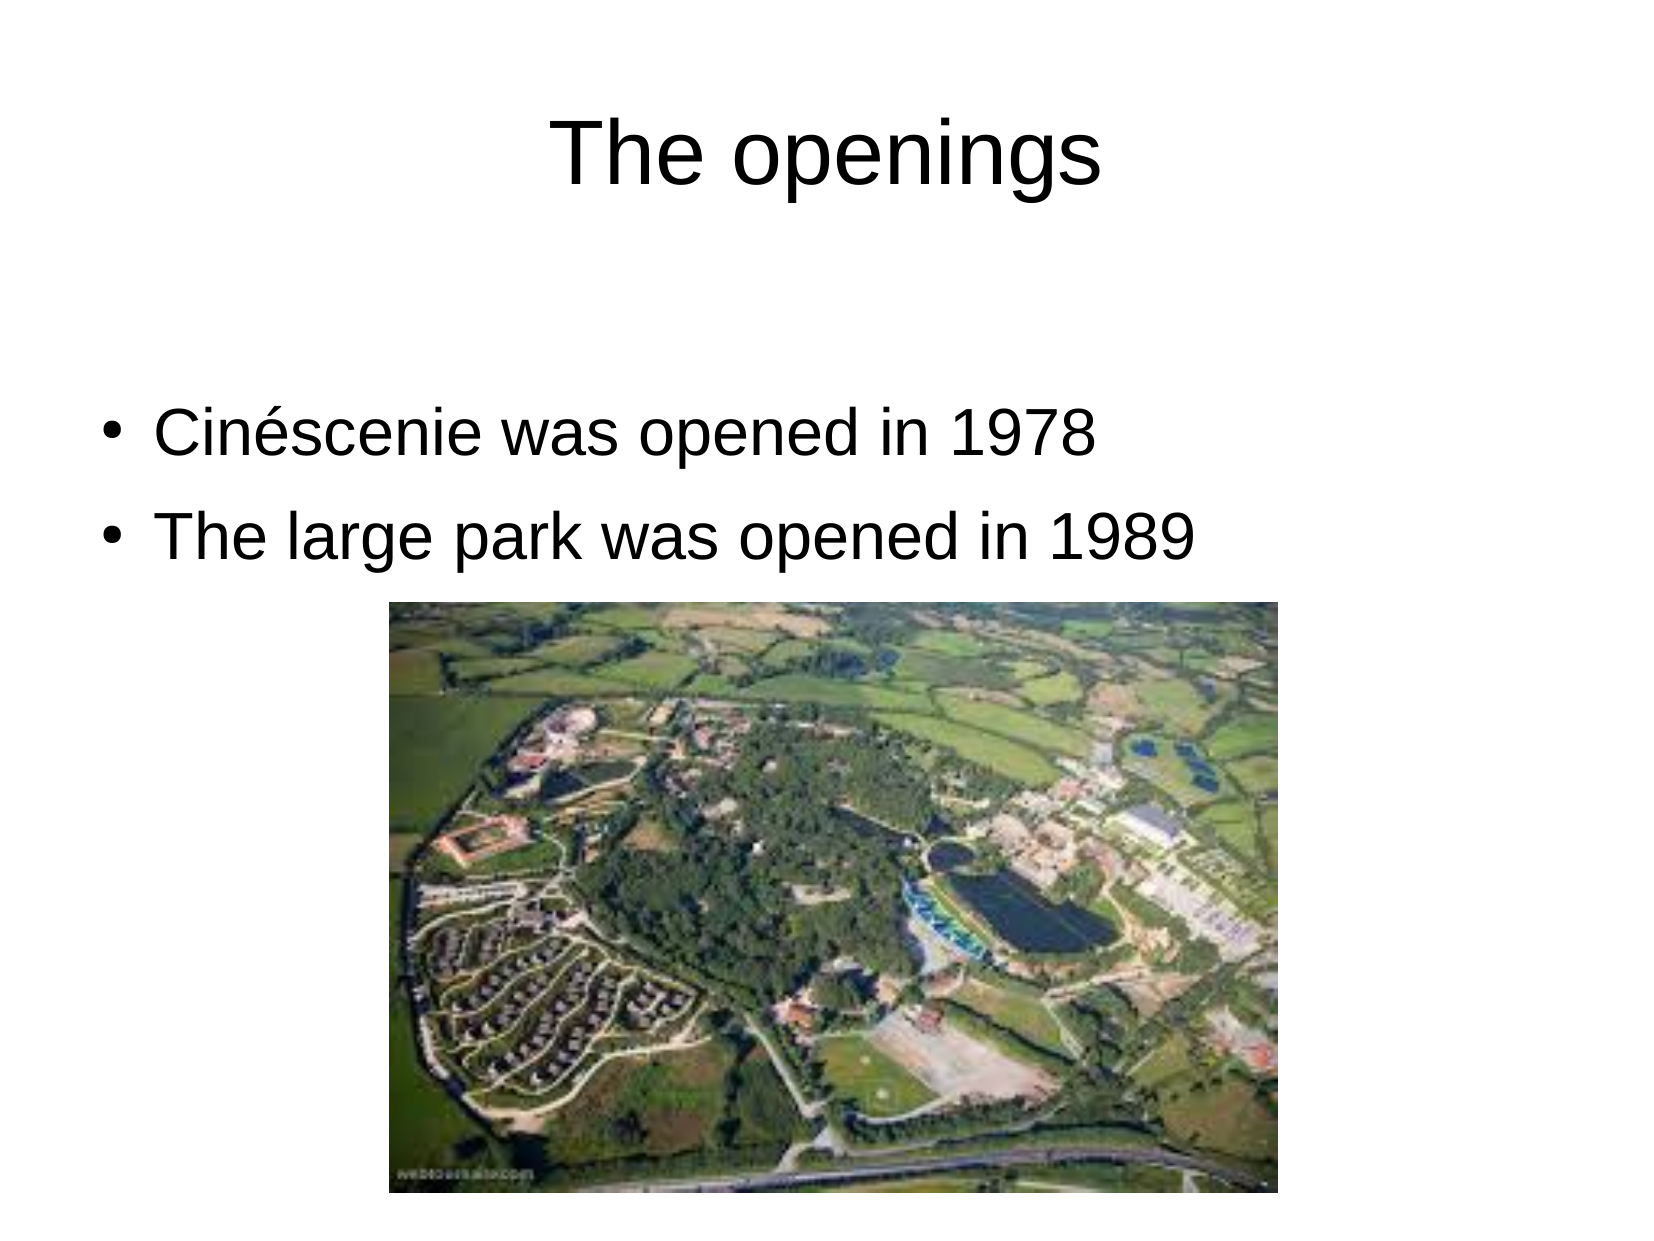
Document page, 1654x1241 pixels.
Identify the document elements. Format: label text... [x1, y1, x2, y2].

title The openings [82, 49, 1571, 257]
picture [389, 602, 1278, 1193]
list Cinéscenie was opened in 1978 The large park was opened in 1989 [82, 290, 1571, 634]
